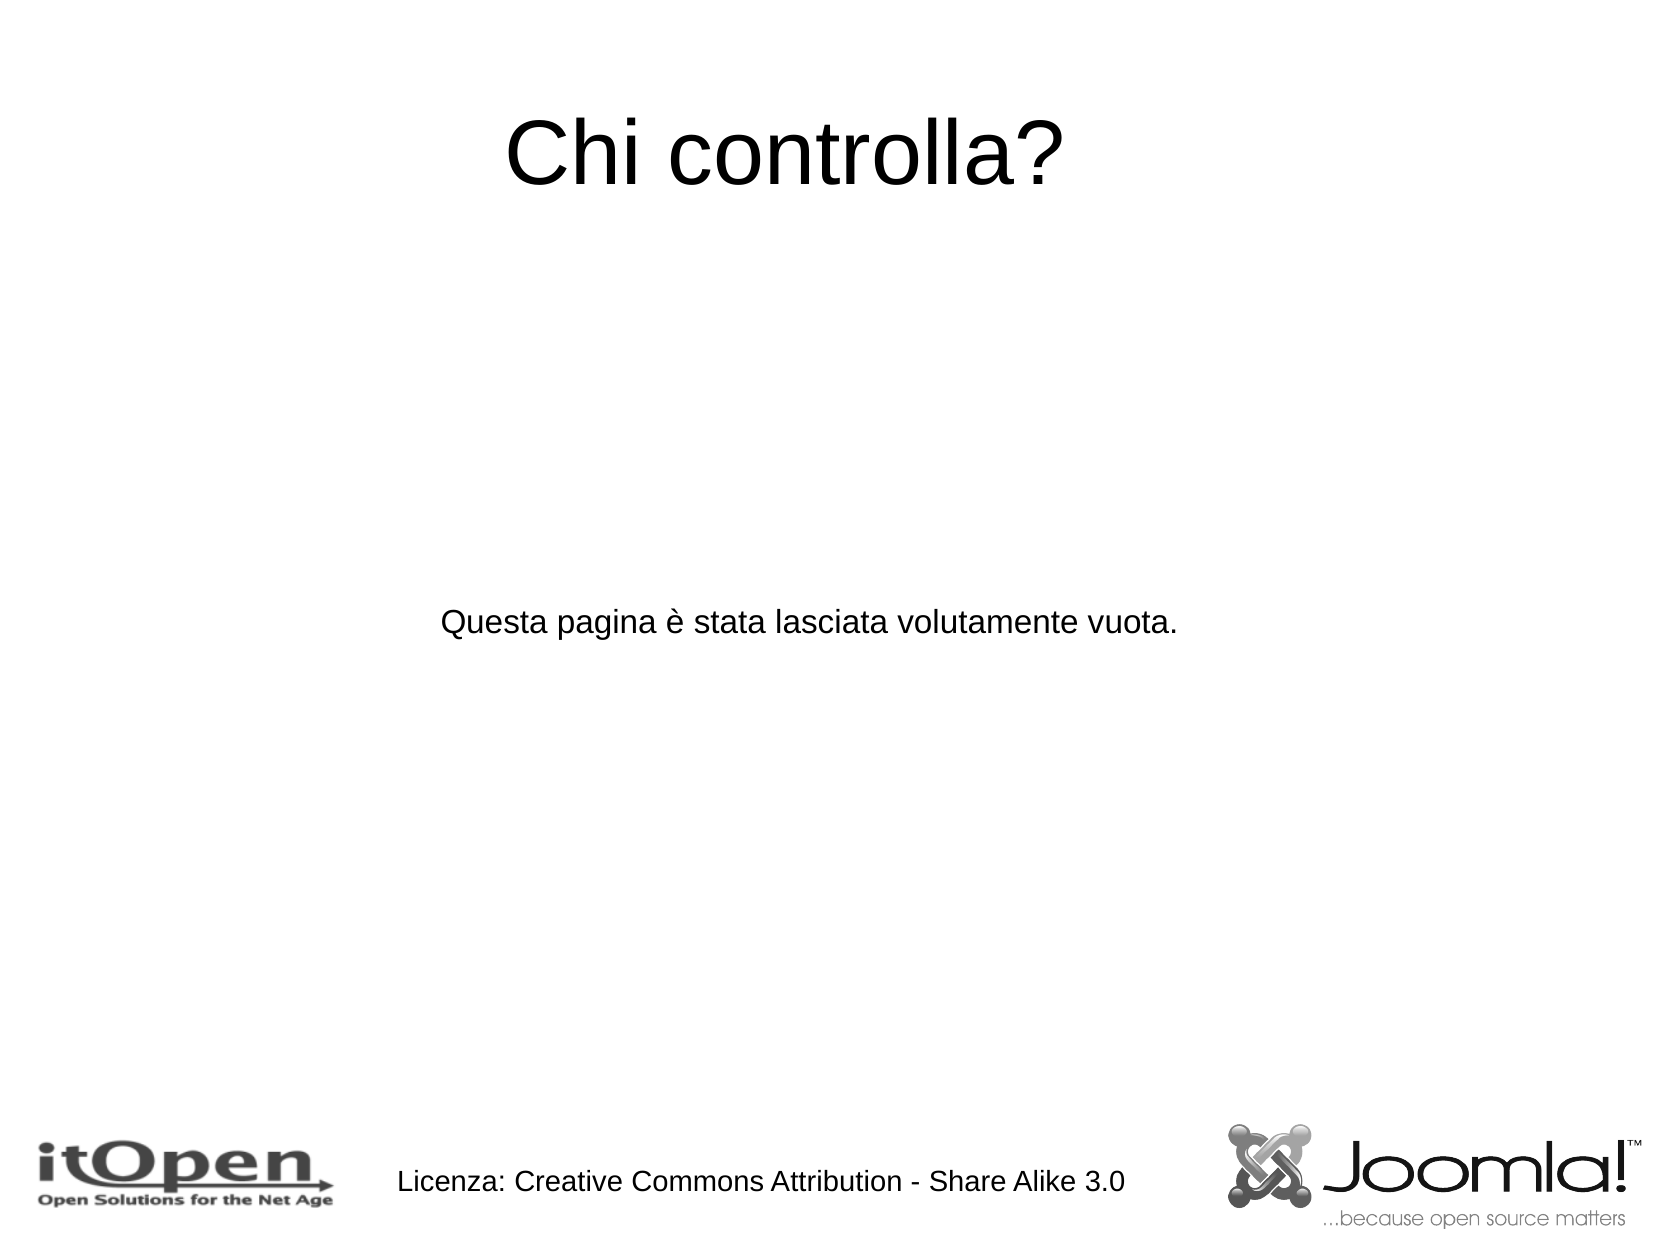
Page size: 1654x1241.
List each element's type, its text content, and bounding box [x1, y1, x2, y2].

title Chi controlla? [41, 49, 1530, 257]
list Questa pagina è stata lasciata volutamente vuota. [82, 290, 1538, 1010]
